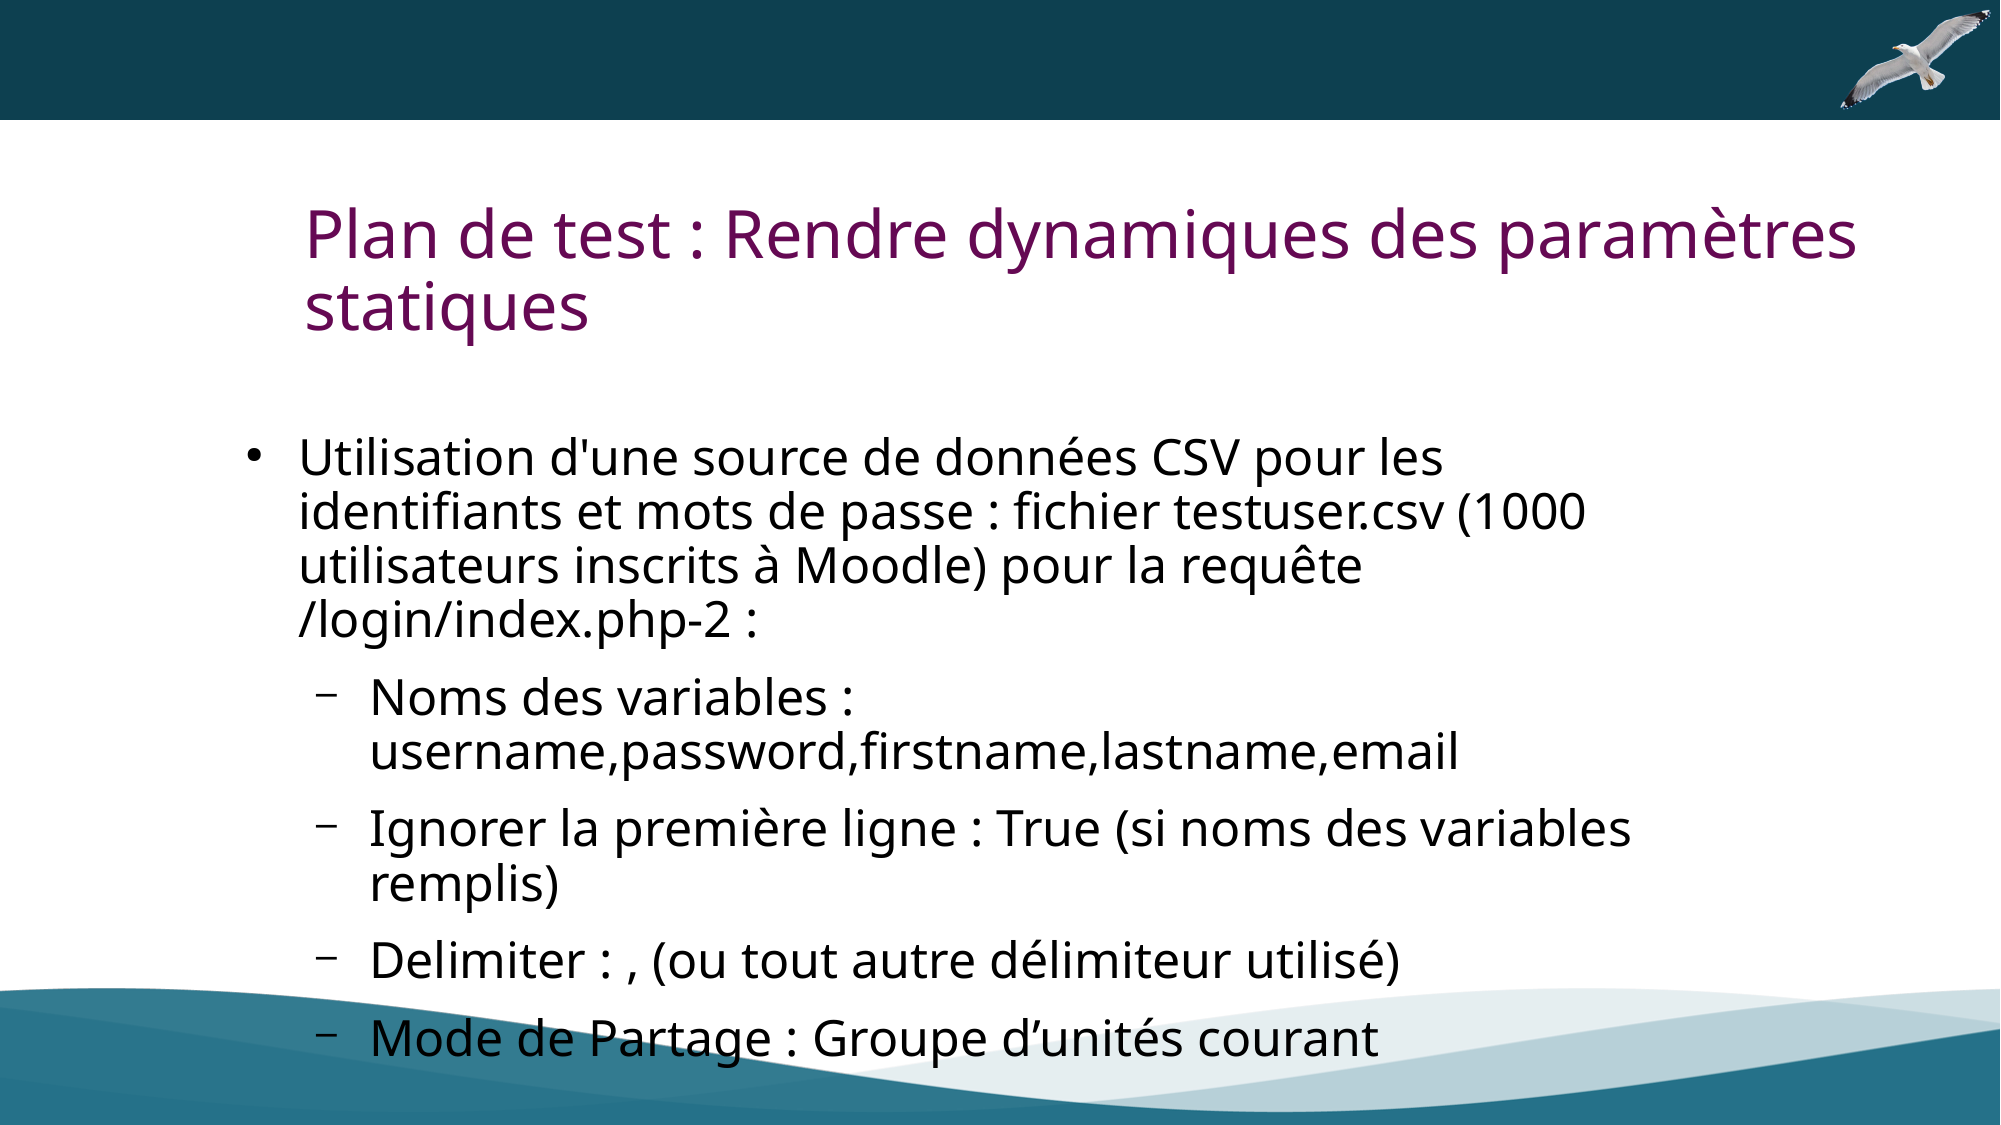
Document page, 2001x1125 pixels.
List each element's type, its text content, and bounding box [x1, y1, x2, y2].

picture [0, 974, 2000, 1125]
picture [1820, 0, 2000, 120]
list Utilisation d'une source de données CSV pour les identifiants et mots de passe : fichier testuser.csv (1000 utilisateurs inscrits à Moodle) pour la requête /login/index.php-2 : Noms des variables : username,password,firstname,lastname,email Ignorer la première ligne : True (si noms des variables remplis) Delimiter : , (ou tout autre délimiteur utilisé) Mode de Partage : Groupe d’unités courant [212, 425, 1713, 939]
list Plan de test : Rendre dynamiques des paramètres statiques [218, 193, 1896, 325]
